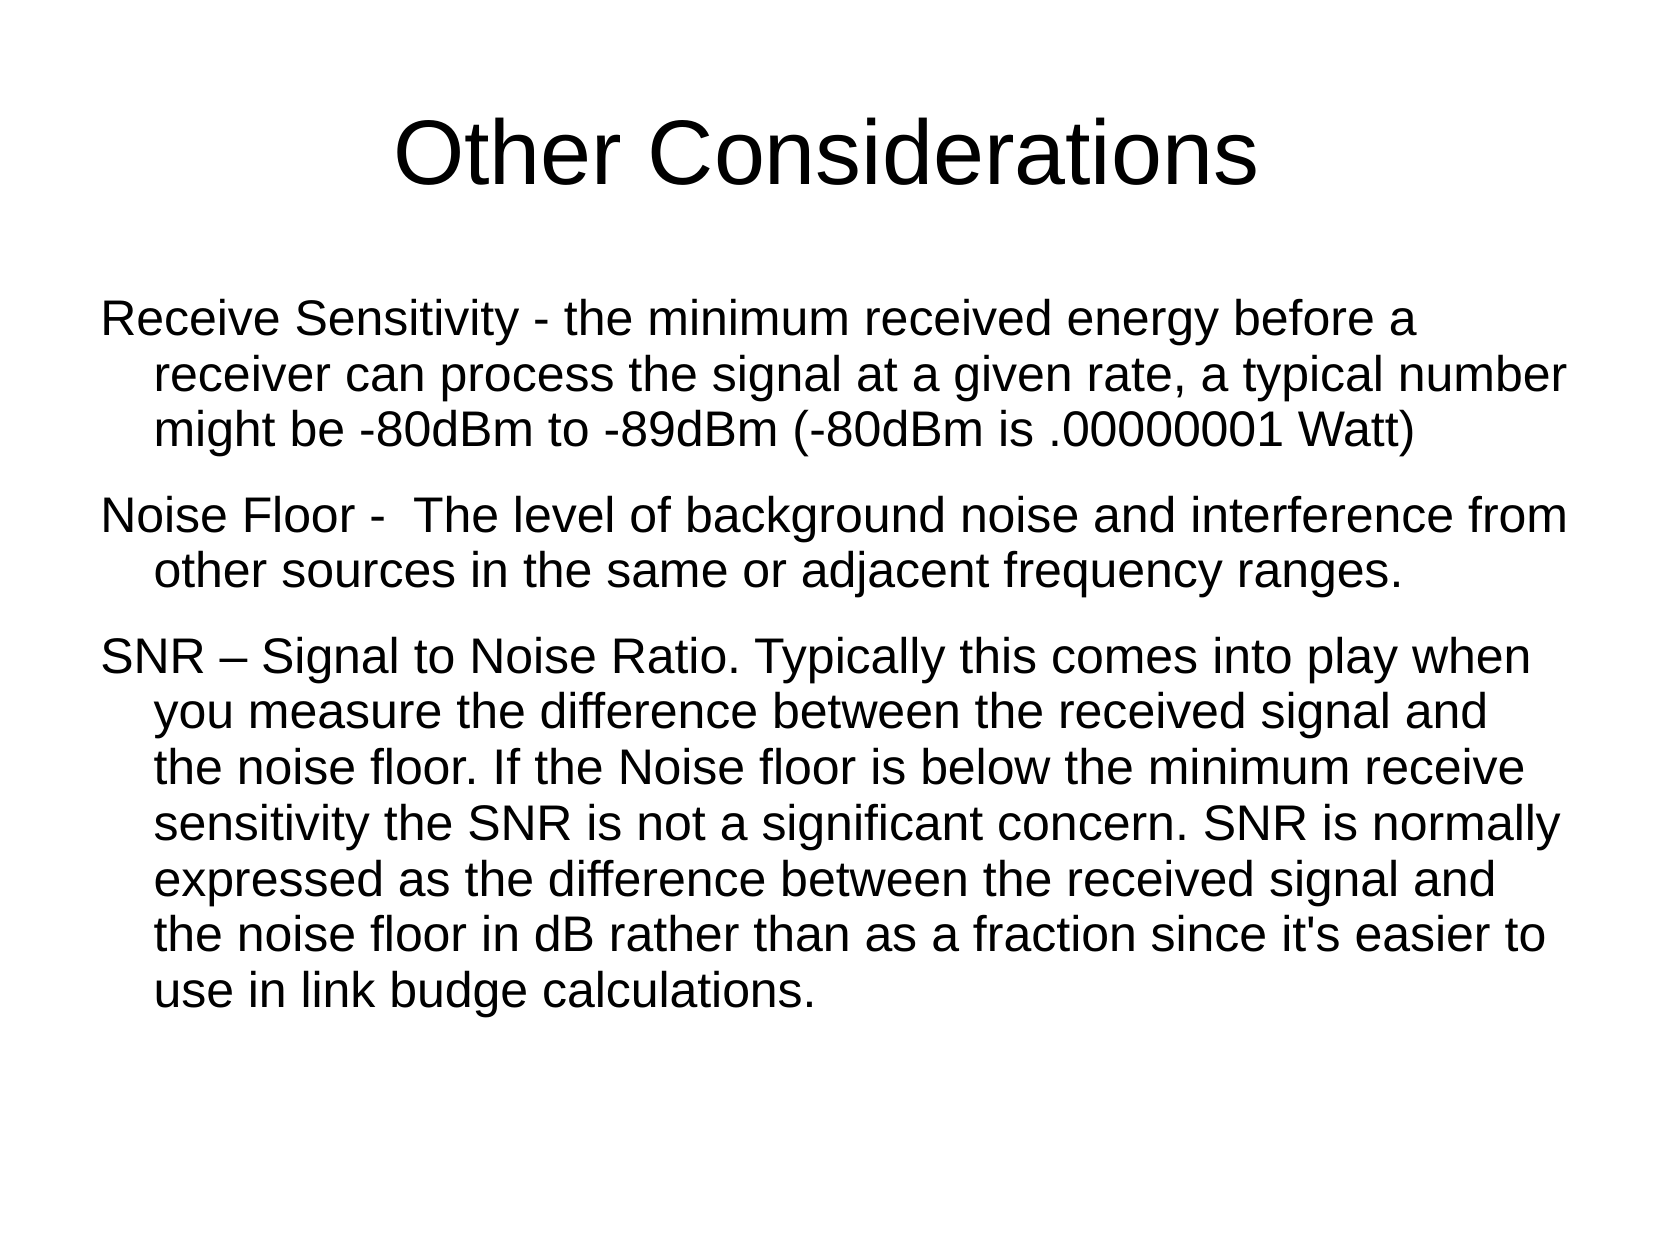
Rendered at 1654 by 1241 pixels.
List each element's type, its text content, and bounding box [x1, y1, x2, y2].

title Other Considerations [82, 56, 1571, 250]
list Receive Sensitivity - the minimum received energy before a receiver can process the signal at a given rate, a typical number might be -80dBm to -89dBm (-80dBm is .00000001 Watt) Noise Floor - The level of background noise and interference from other sources in the same or adjacent frequency ranges. SNR – Signal to Noise Ratio. Typically this comes into play when you measure the difference between the received signal and the noise floor. If the Noise floor is below the minimum receive sensitivity the SNR is not a significant concern. SNR is normally expressed as the difference between the received signal and the noise floor in dB rather than as a fraction since it's easier to use in link budge calculations. [82, 290, 1571, 1094]
